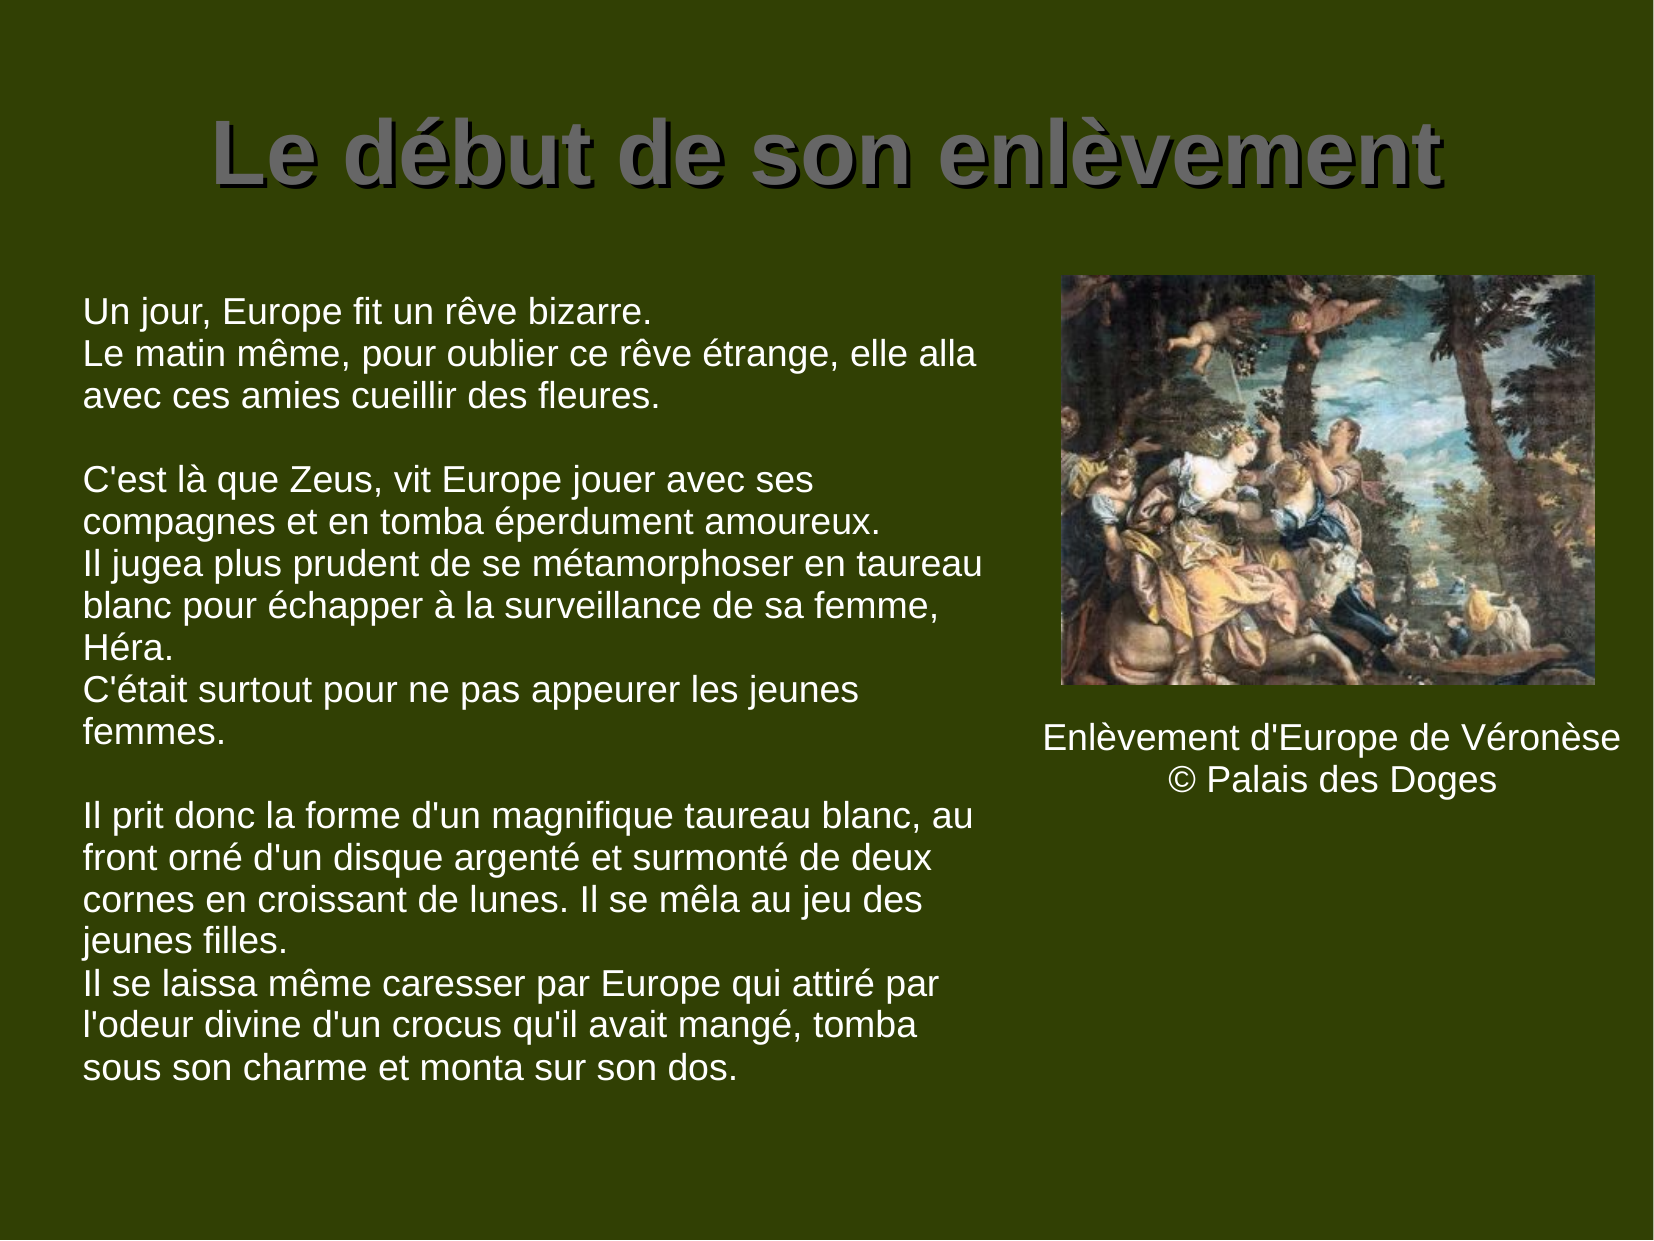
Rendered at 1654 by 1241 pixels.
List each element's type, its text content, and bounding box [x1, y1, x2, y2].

subtitle Un jour, Europe fit un rêve bizarre. Le matin même, pour oublier ce rêve étrange, elle alla avec ces amies cueillir des fleures. C'est là que Zeus, vit Europe jouer avec ses compagnes et en tomba éperdument amoureux. Il jugea plus prudent de se métamorphoser en taureau blanc pour échapper à la surveillance de sa femme, Héra. C'était surtout pour ne pas appeurer les jeunes femmes. Il prit donc la forme d'un magnifique taureau blanc, au front orné d'un disque argenté et surmonté de deux cornes en croissant de lunes. Il se mêla au jeu des jeunes filles. Il se laissa même caresser par Europe qui attiré par l'odeur divine d'un crocus qu'il avait mangé, tomba sous son charme et monta sur son dos. [82, 290, 993, 1089]
text_box Enlèvement d'Europe de Véronèse © Palais des Doges [1027, 708, 1642, 815]
picture [1061, 275, 1595, 686]
title Le début de son enlèvement [82, 49, 1571, 257]
